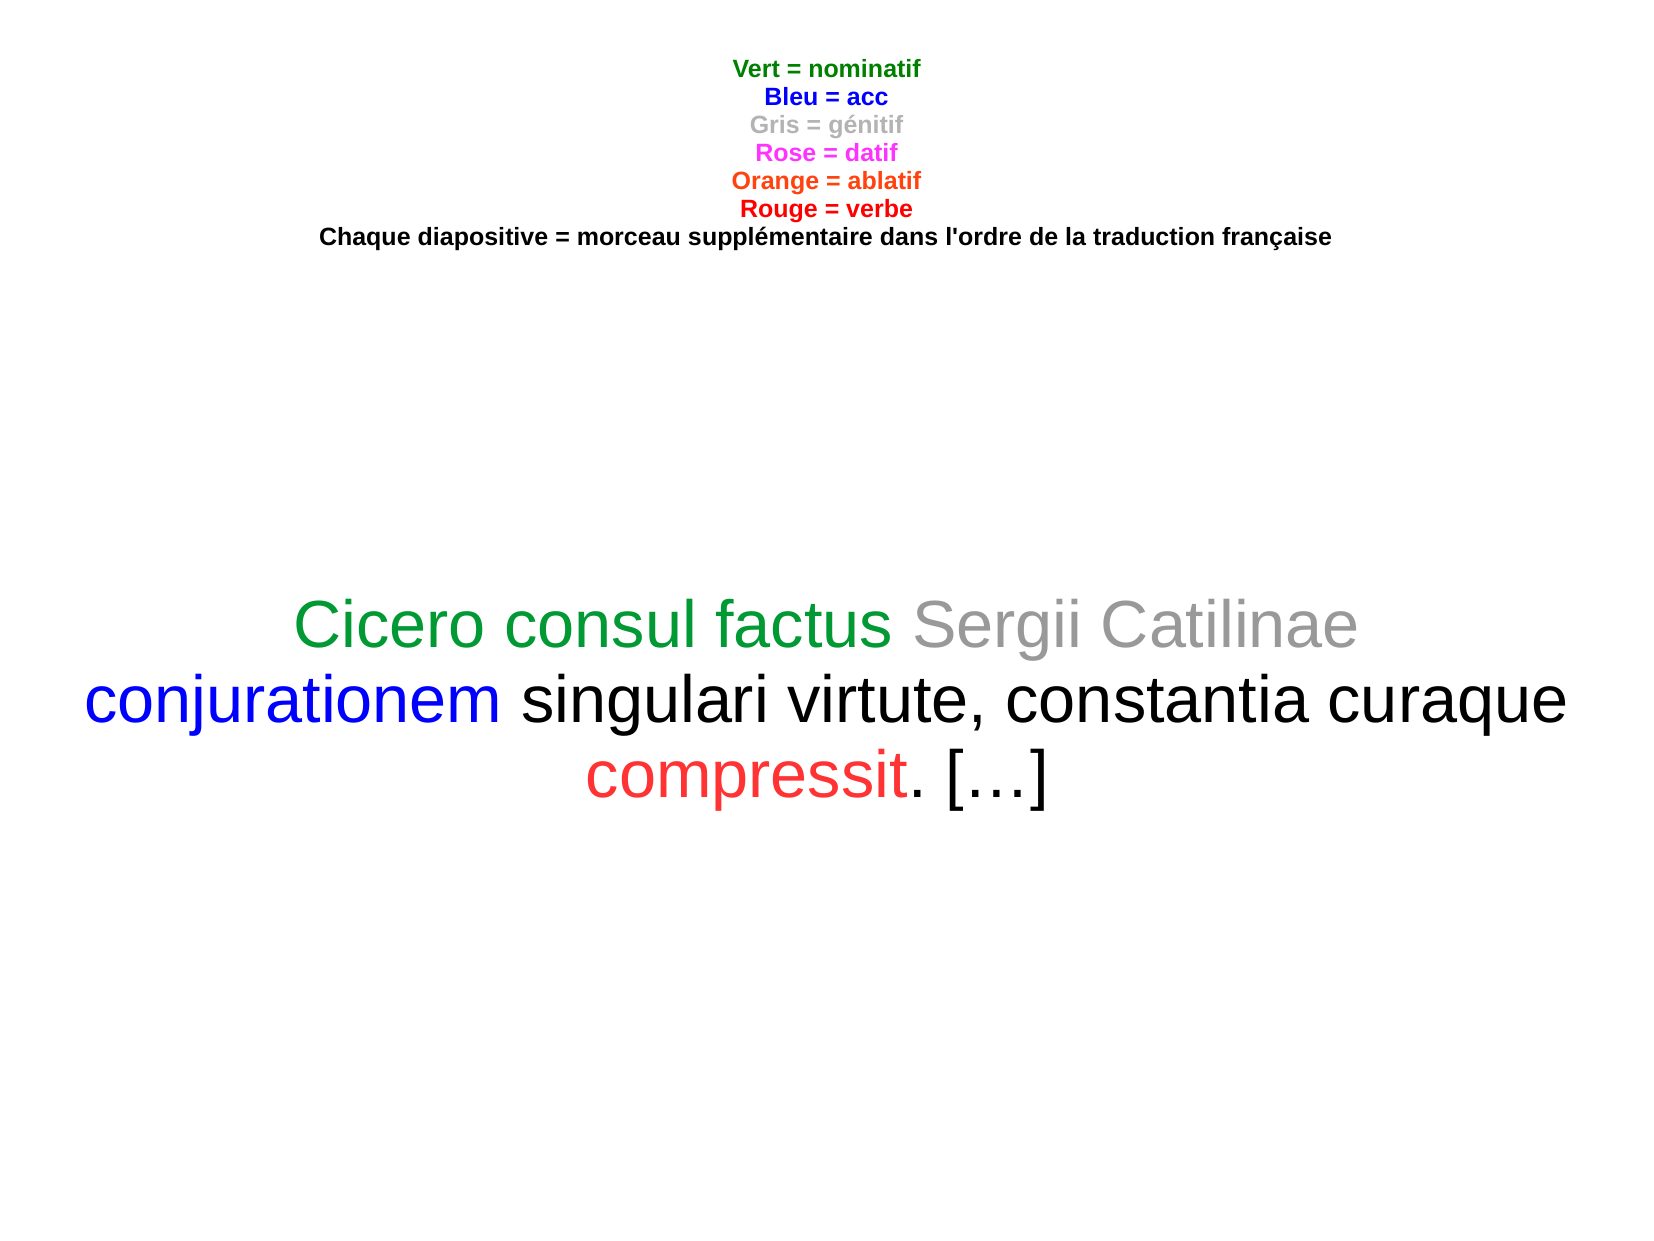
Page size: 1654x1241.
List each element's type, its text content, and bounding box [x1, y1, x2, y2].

subtitle Cicero consul factus Sergii Catilinae conjurationem singulari virtute, constantia curaque compressit. […] [82, 290, 1571, 1109]
title Vert = nominatif Bleu = acc Gris = génitif Rose = datif Orange = ablatif Rouge = verbe Chaque diapositive = morceau supplémentaire dans l'ordre de la traduction française [82, 49, 1571, 257]
